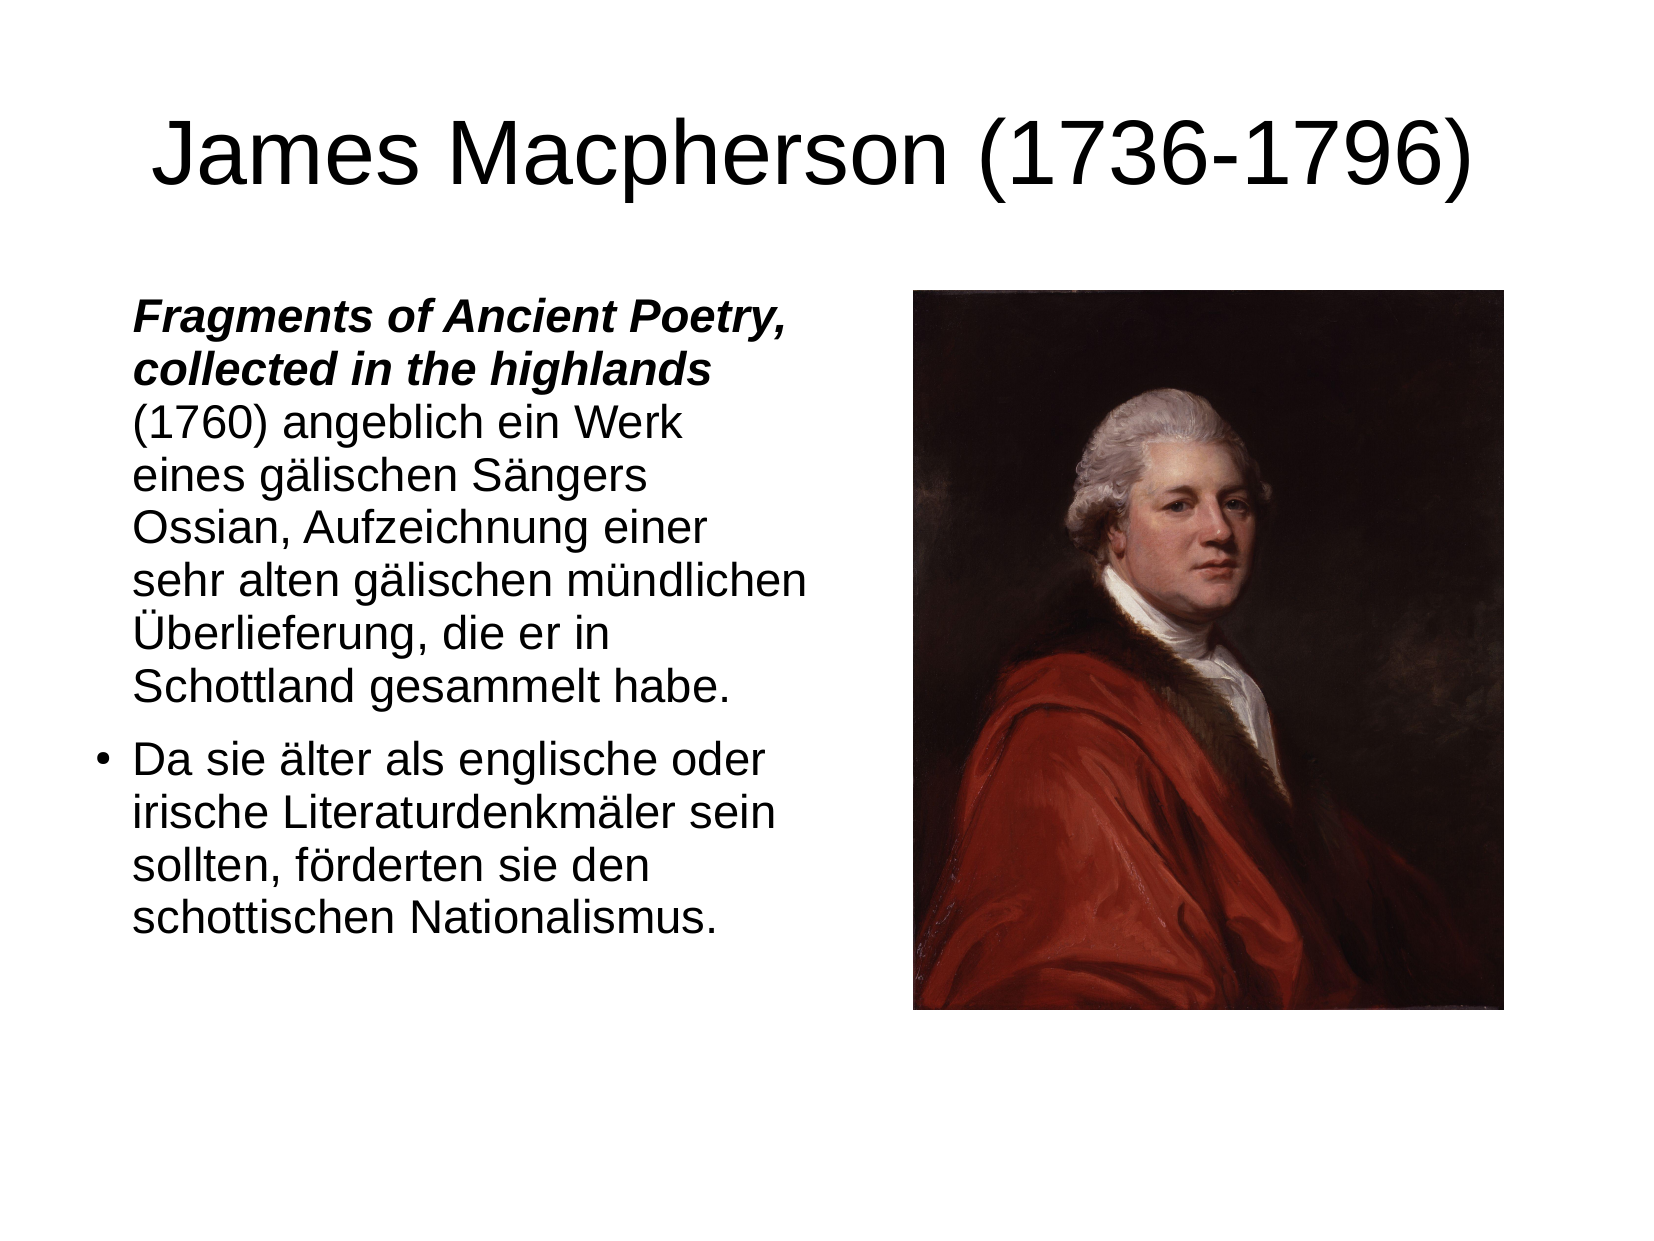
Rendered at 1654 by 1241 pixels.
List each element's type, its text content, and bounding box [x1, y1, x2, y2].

title James Macpherson (1736-1796) [82, 49, 1571, 257]
picture [913, 290, 1504, 1010]
list Fragments of Ancient Poetry, collected in the highlands (1760) angeblich ein Werk eines gälischen Sängers Ossian, Aufzeichnung einer sehr alten gälischen mündlichen Überlieferung, die er in Schottland gesammelt habe. Da sie älter als englische oder irische Literaturdenkmäler sein sollten, förderten sie den schottischen Nationalismus. [82, 290, 809, 1010]
